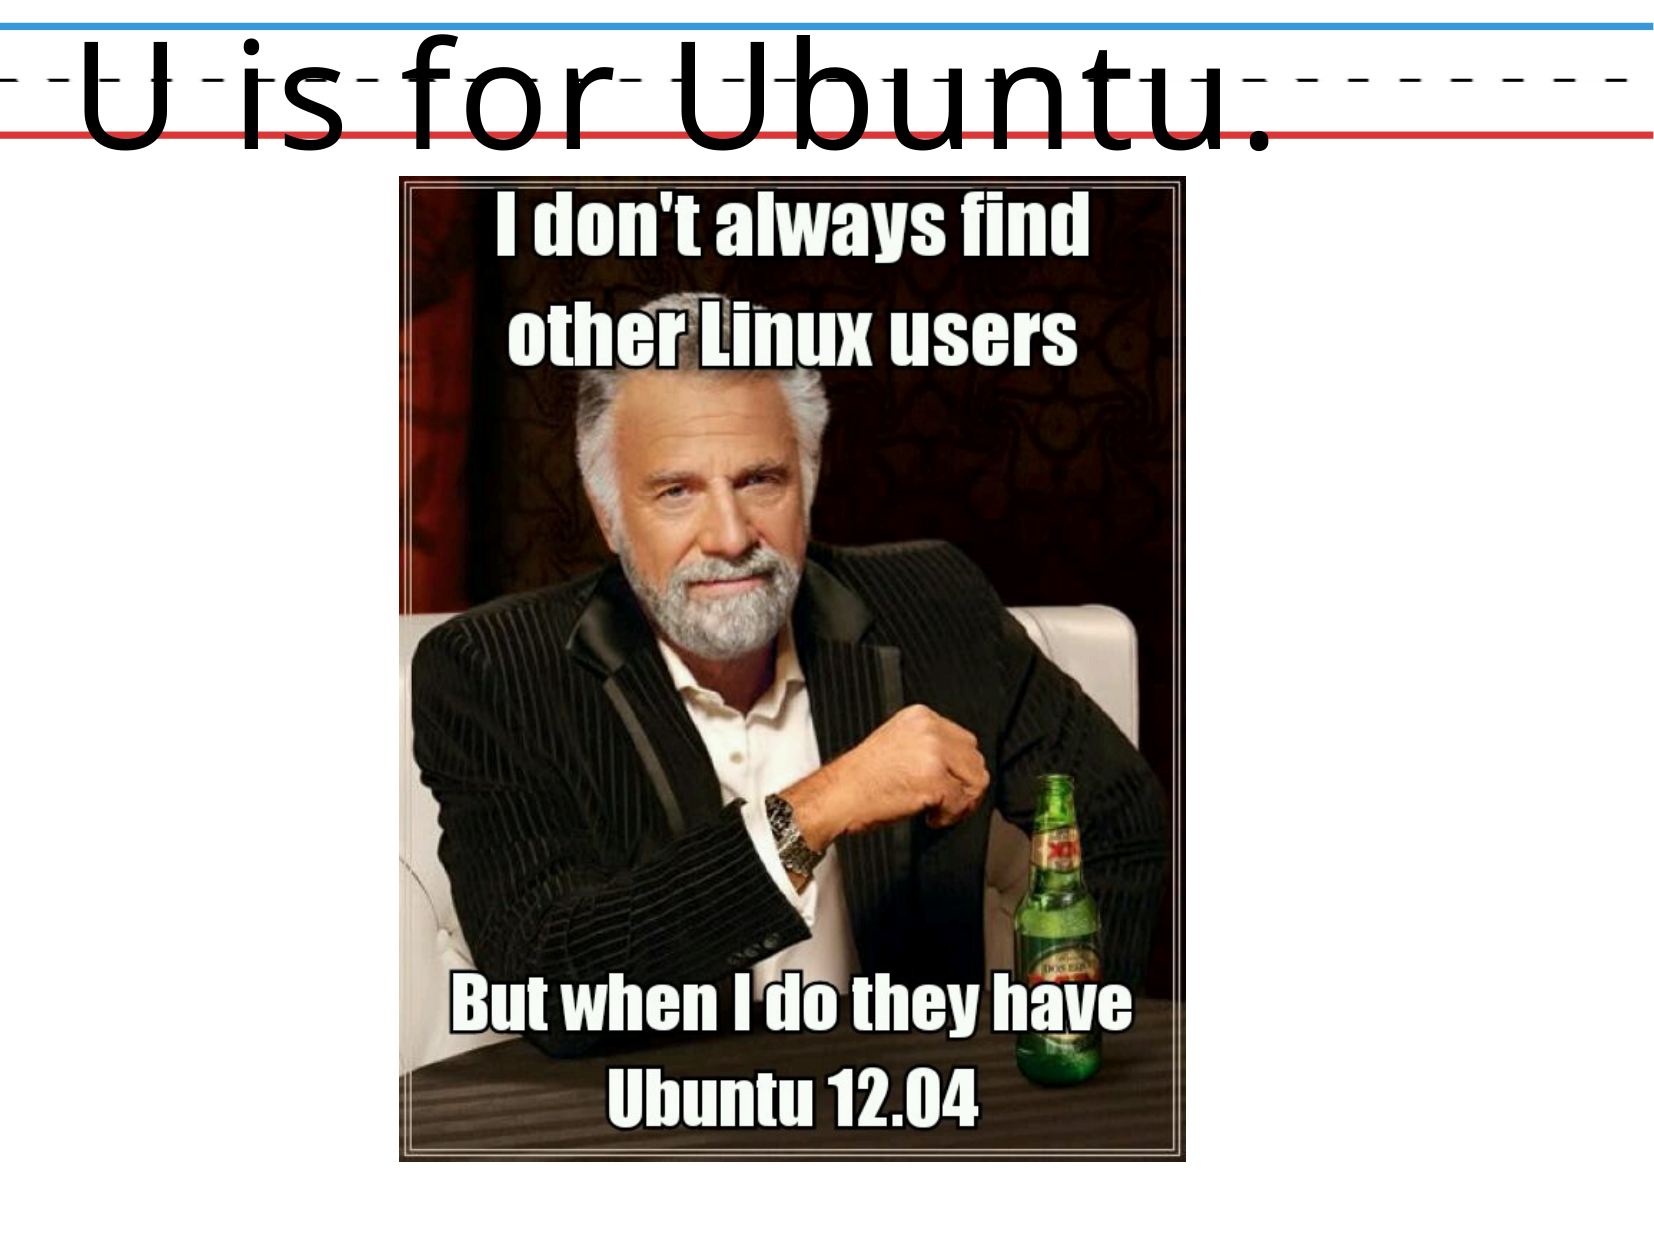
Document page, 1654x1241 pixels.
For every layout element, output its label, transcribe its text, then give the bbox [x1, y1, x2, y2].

title U is for Ubuntu. [71, 0, 1561, 196]
picture [0, 0, 1654, 1162]
